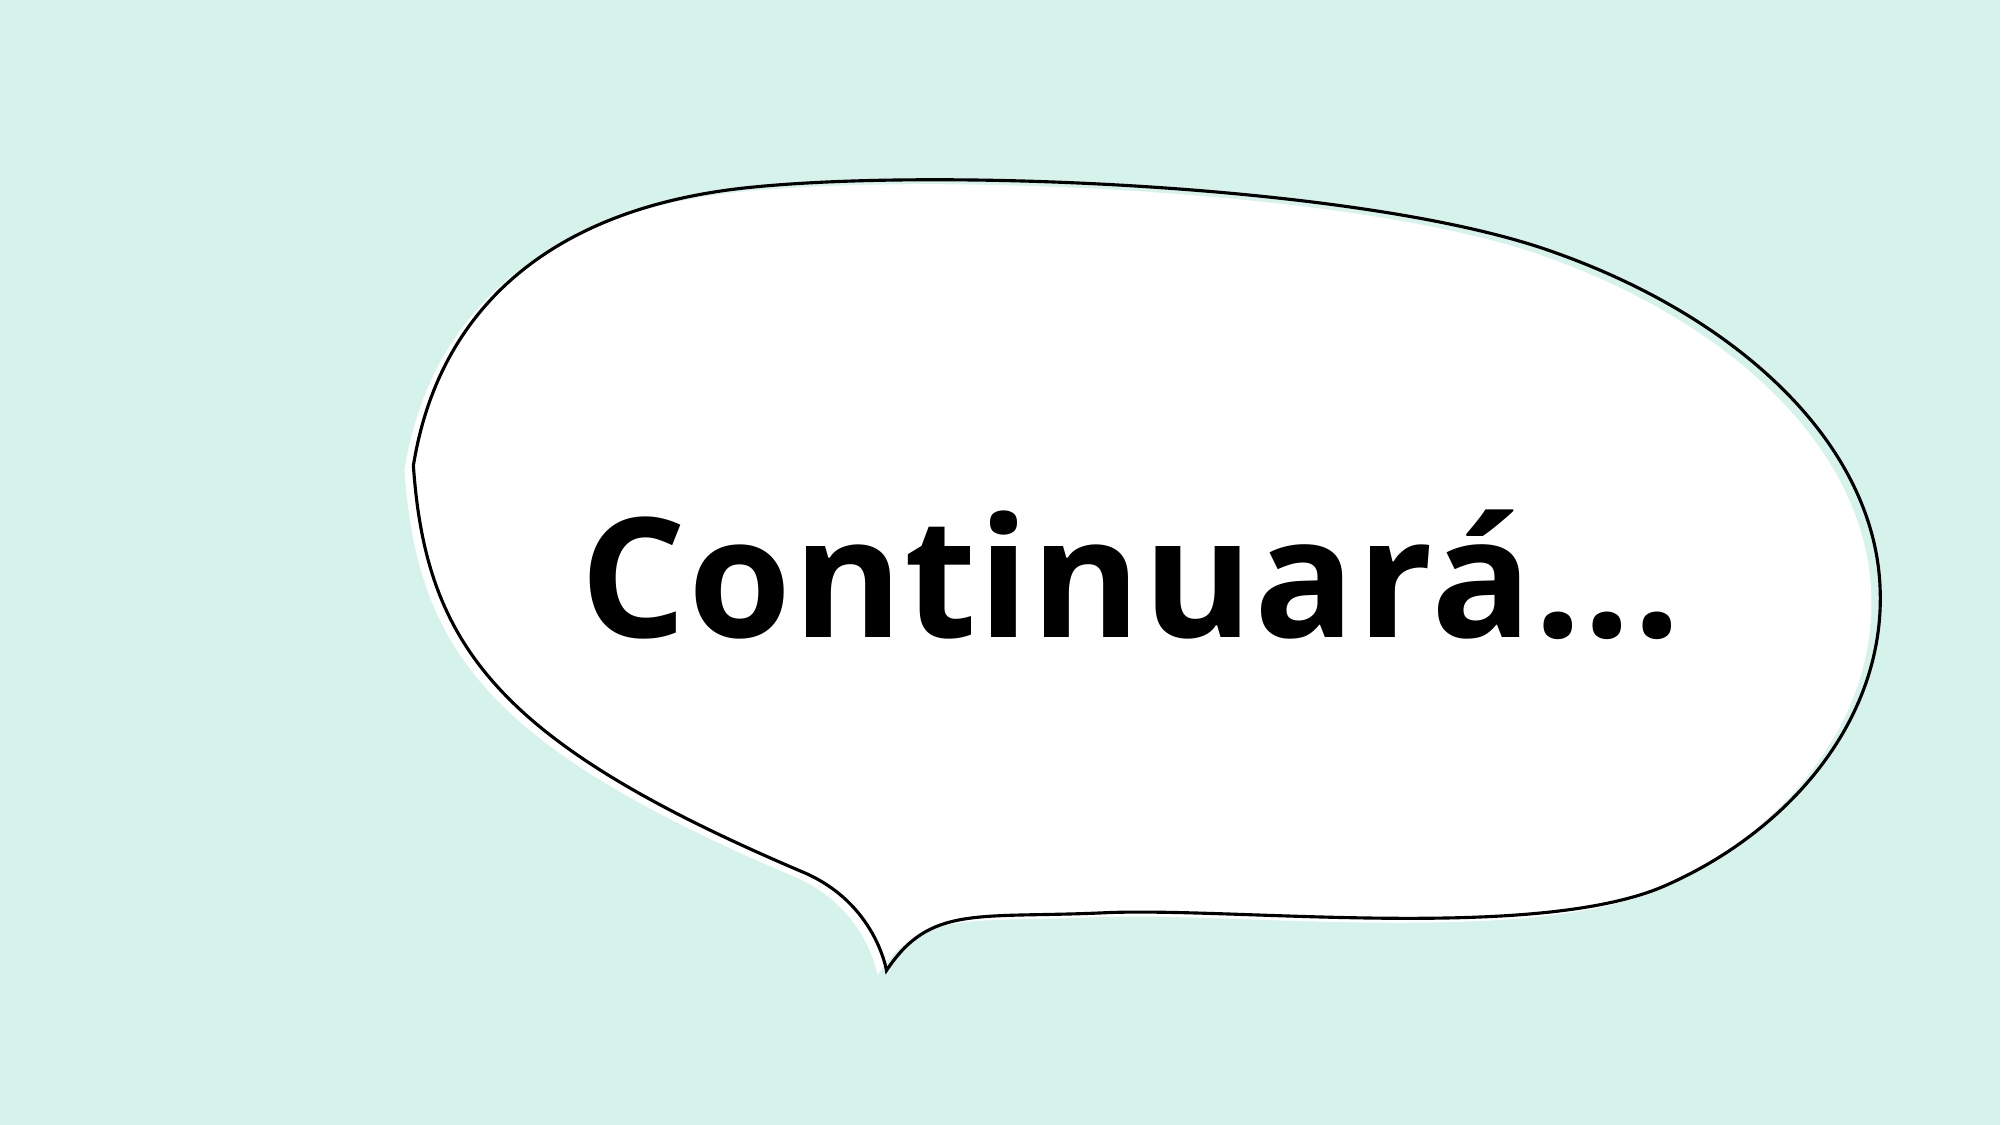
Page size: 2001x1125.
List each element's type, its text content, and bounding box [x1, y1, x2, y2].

title Continuará... [559, 316, 1703, 825]
